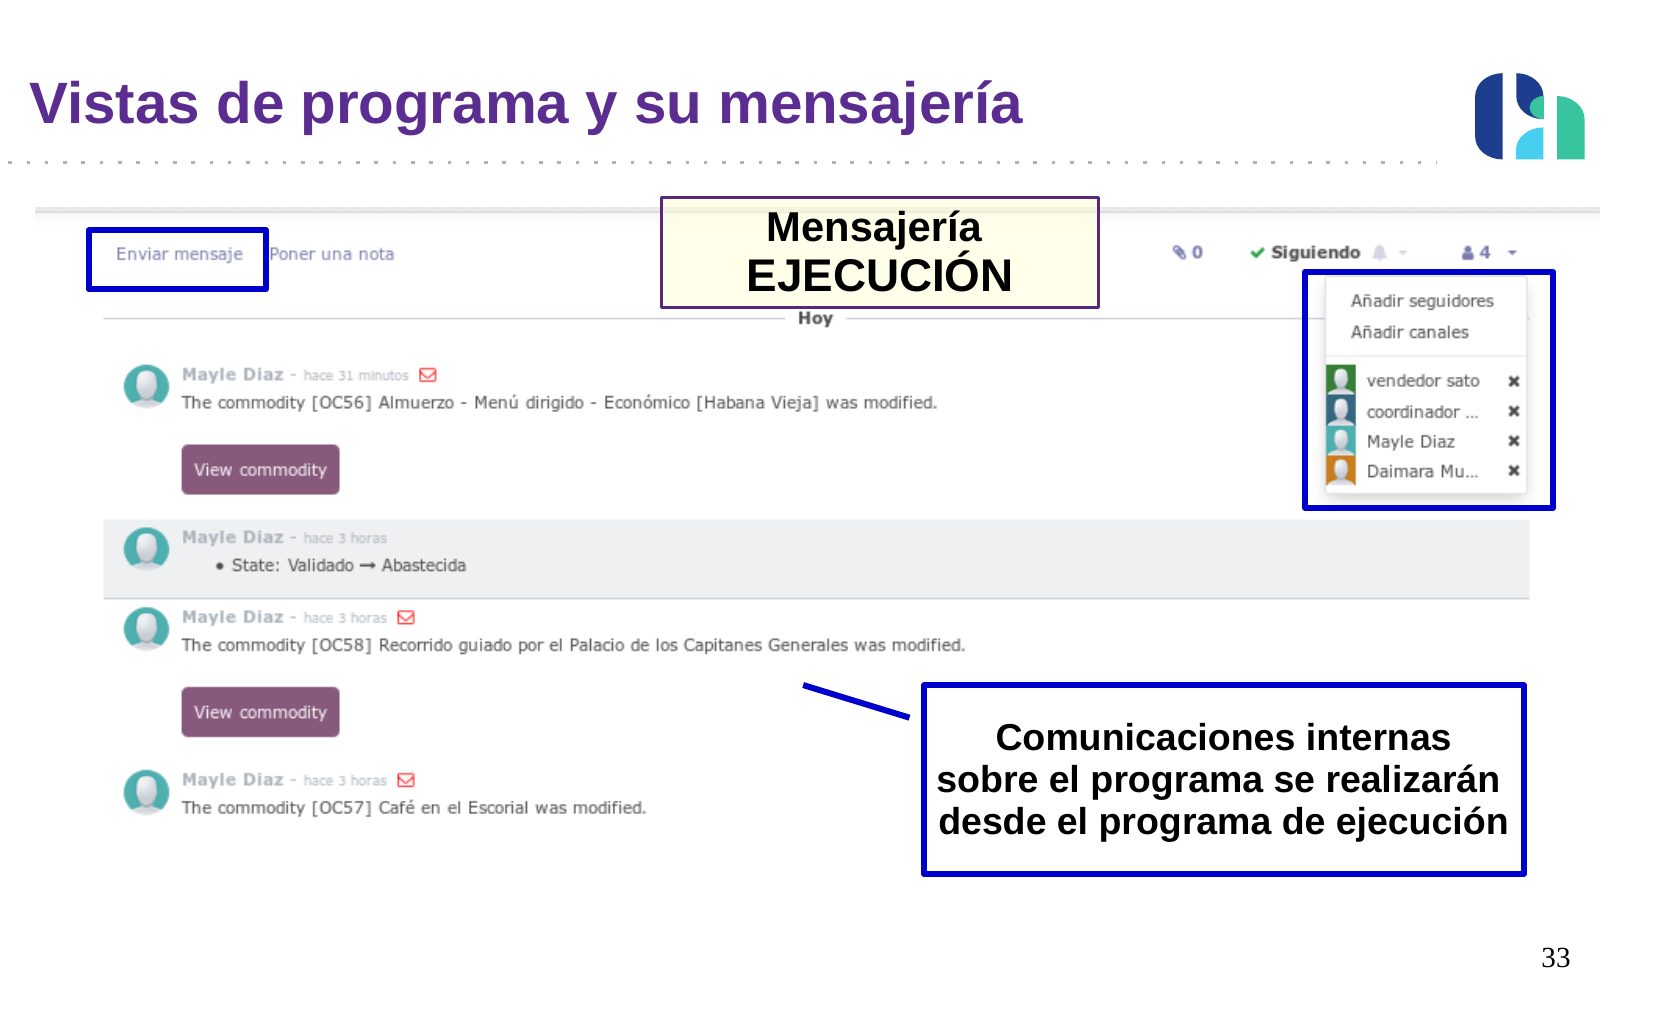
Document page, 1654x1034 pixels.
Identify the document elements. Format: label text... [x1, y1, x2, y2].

picture [35, 207, 1600, 839]
picture [1474, 73, 1585, 160]
text_box Vistas de programa y su mensajería [29, 70, 1317, 136]
text_box Mensajería EJECUCIÓN [661, 197, 1099, 308]
text_box Comunicaciones internas sobre el programa se realizarán desde el programa de ejecución [924, 685, 1524, 874]
